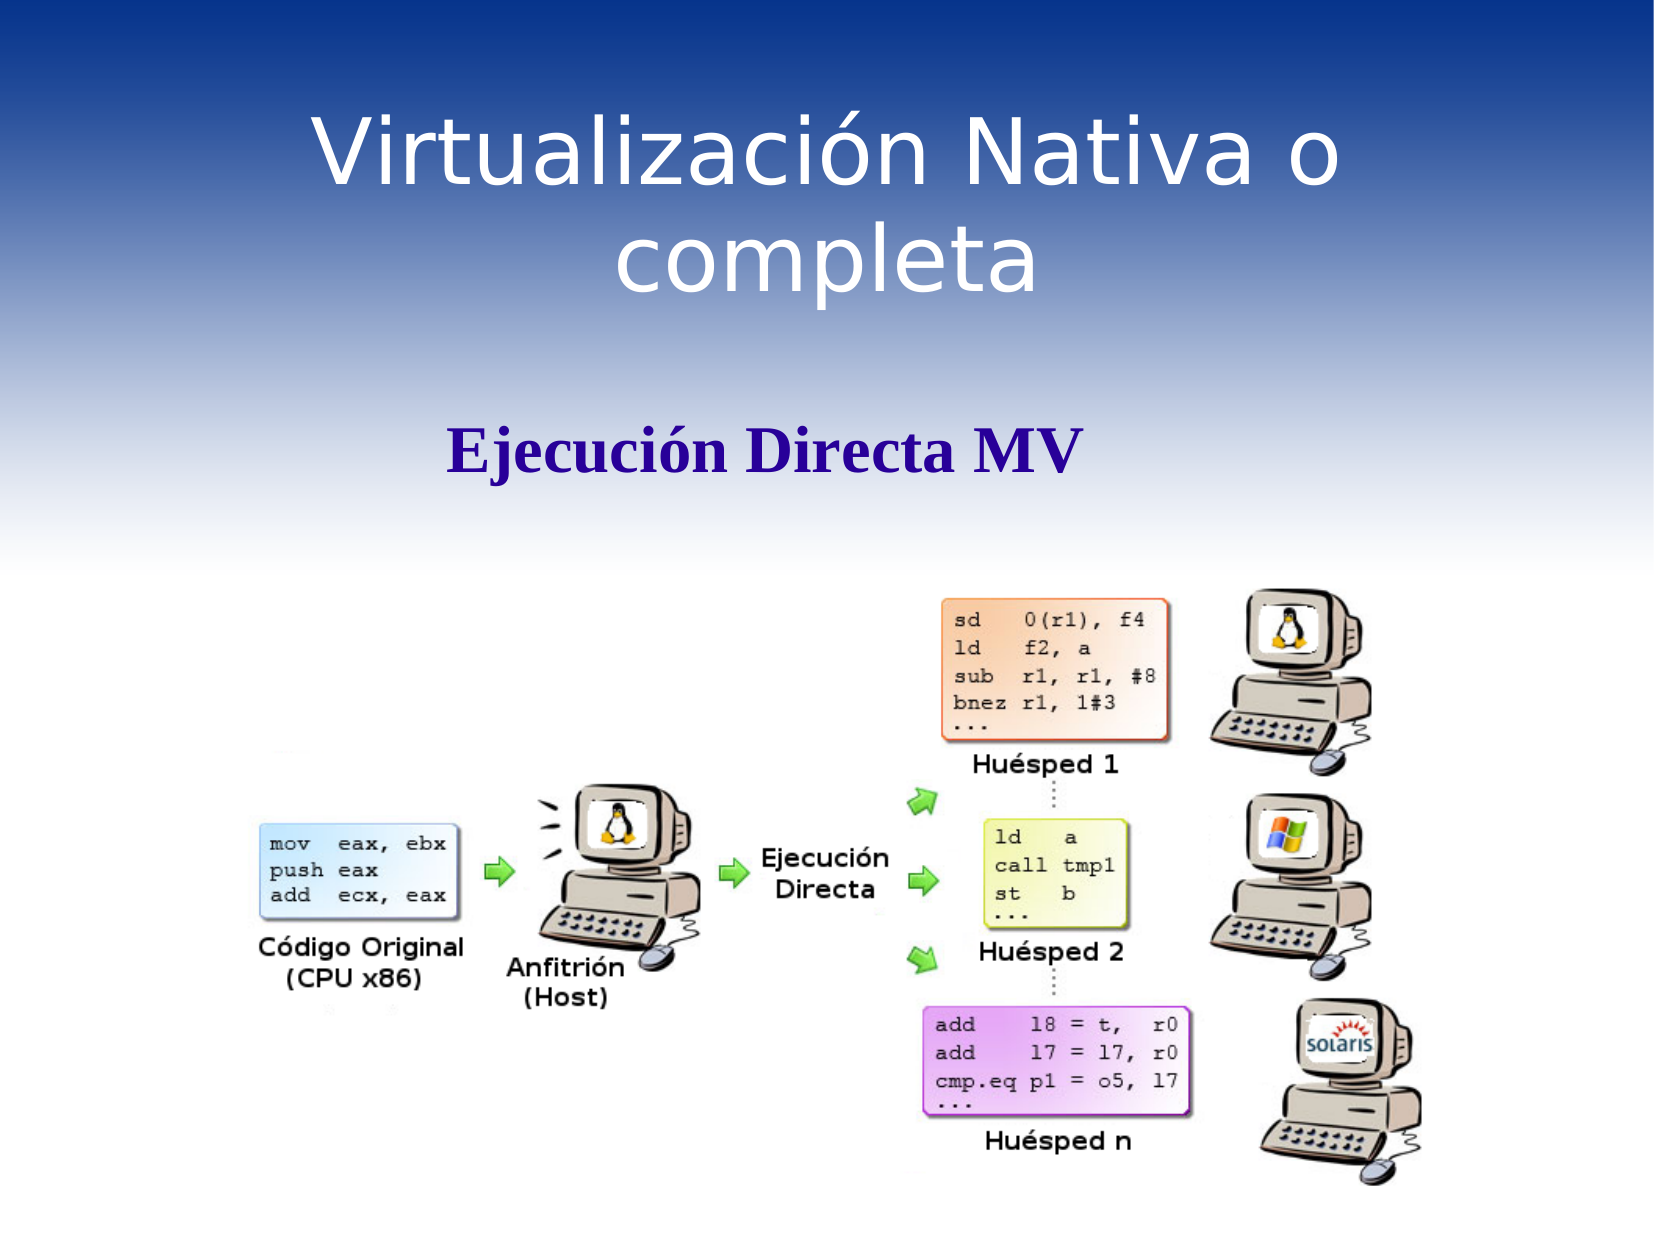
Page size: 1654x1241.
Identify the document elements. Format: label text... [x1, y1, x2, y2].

text_box Ejecución Directa MV [413, 413, 1086, 488]
title Virtualización Nativa o completa [121, 99, 1534, 314]
picture [0, 0, 1654, 1241]
